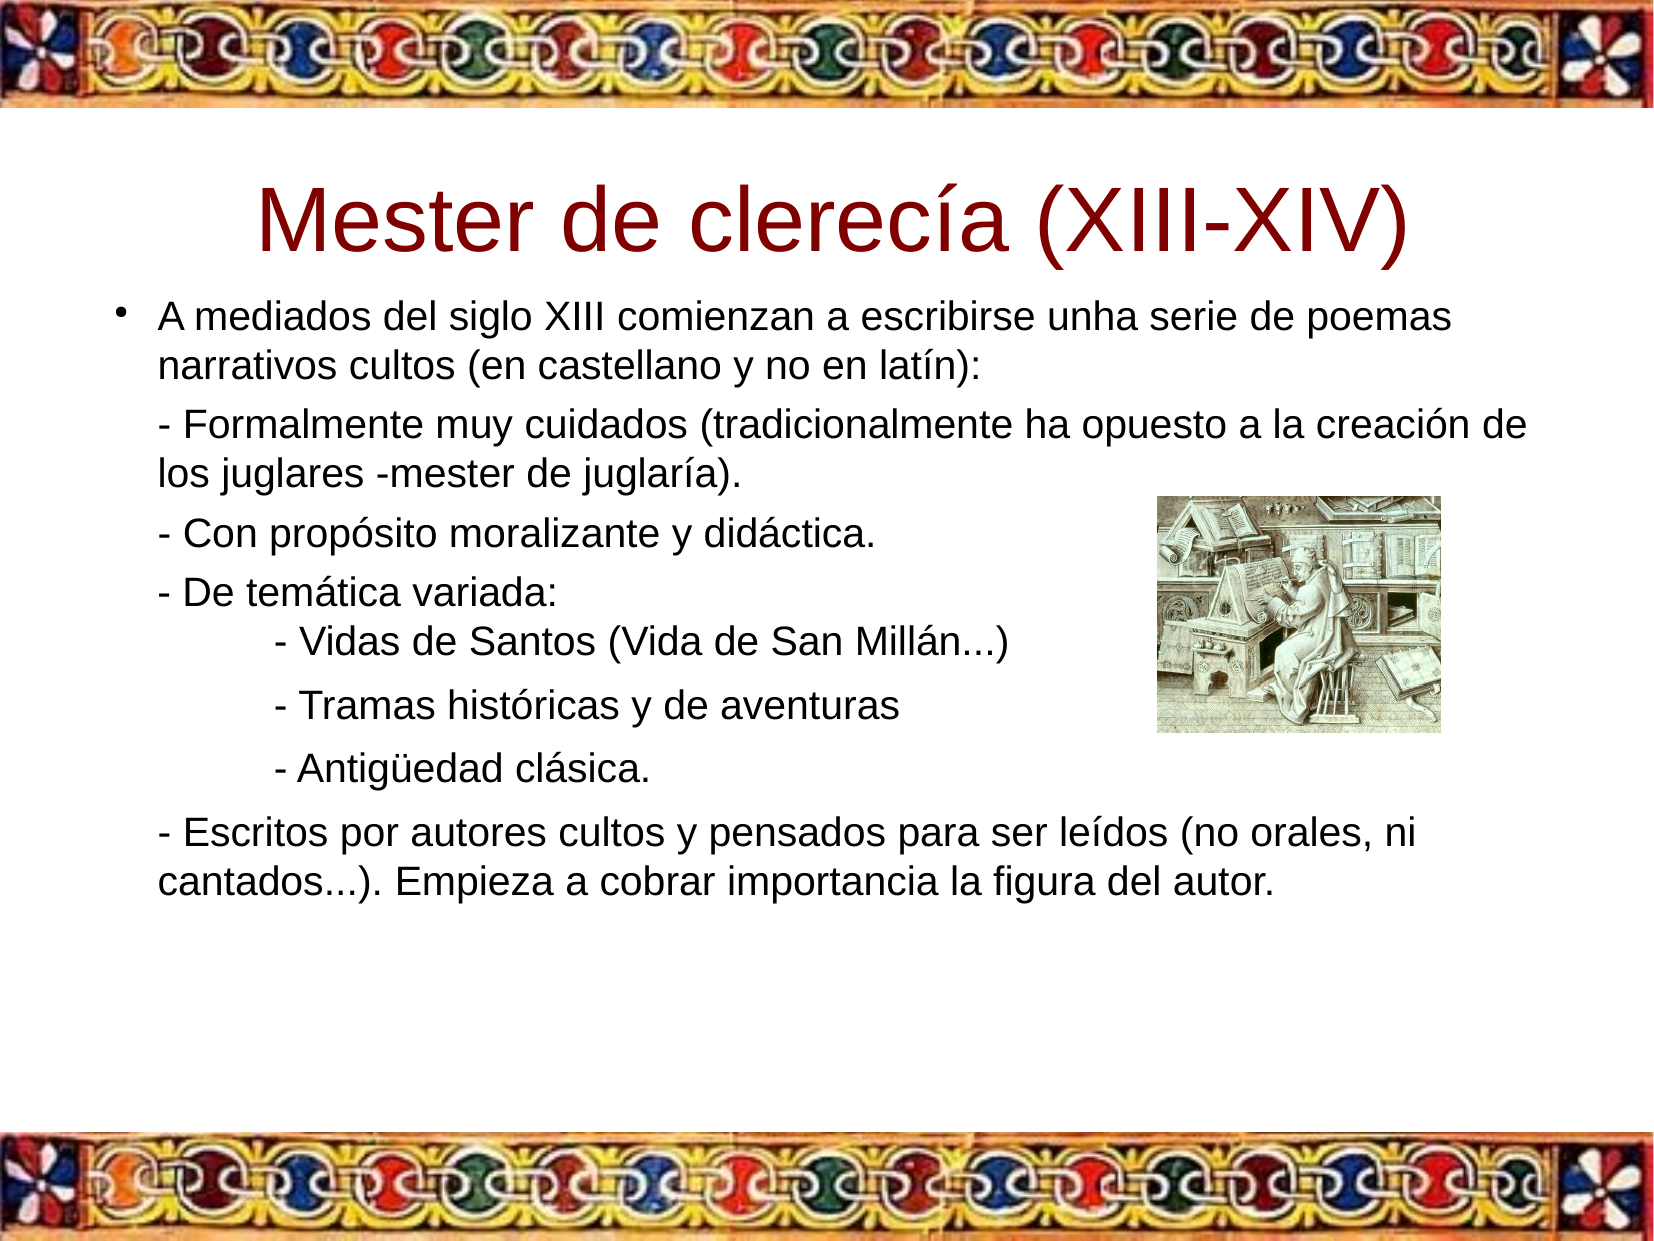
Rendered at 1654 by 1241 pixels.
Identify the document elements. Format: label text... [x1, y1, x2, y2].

picture [1157, 496, 1441, 733]
title Mester de clerecía (XIII-XIV) [188, 151, 1480, 279]
list A mediados del siglo XIII comienzan a escribirse unha serie de poemas narrativos cultos (en castellano y no en latín): - Formalmente muy cuidados (tradicionalmente ha opuesto a la creación de los juglares -mester de juglaría). - Con propósito moralizante y didáctica. - De temática variada: - Vidas de Santos (Vida de San Millán...) - Tramas históricas y de aventuras - Antigüedad clásica. - Escritos por autores cultos y pensados para ser leídos (no orales, ni cantados...). Empieza a cobrar importancia la figura del autor. [84, 281, 1573, 1101]
picture [0, 0, 1654, 108]
picture [0, 1132, 1654, 1241]
